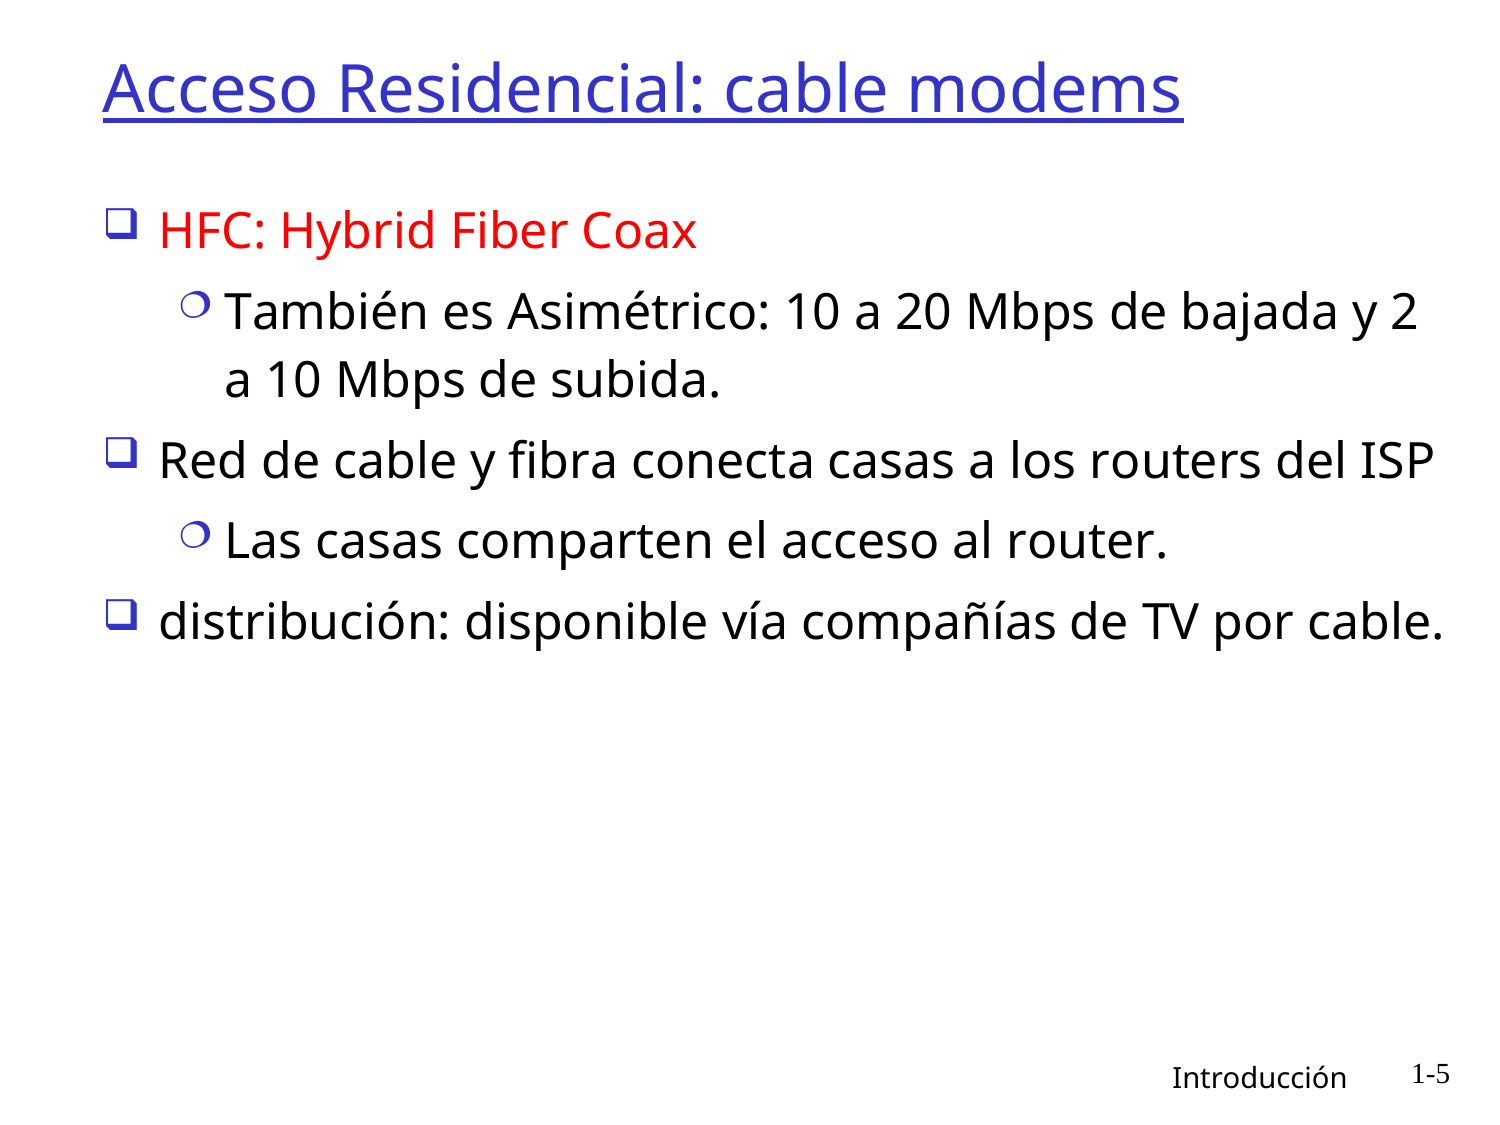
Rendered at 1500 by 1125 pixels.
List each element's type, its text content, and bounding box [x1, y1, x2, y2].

title Acceso Residencial: cable modems [87, 16, 1463, 158]
list HFC: Hybrid Fiber Coax También es Asimétrico: 10 a 20 Mbps de bajada y 2 a 10 Mbps de subida. Red de cable y fibra conecta casas a los routers del ISP Las casas comparten el acceso al router. distribución: disponible vía compañías de TV por cable. [87, 187, 1463, 1021]
